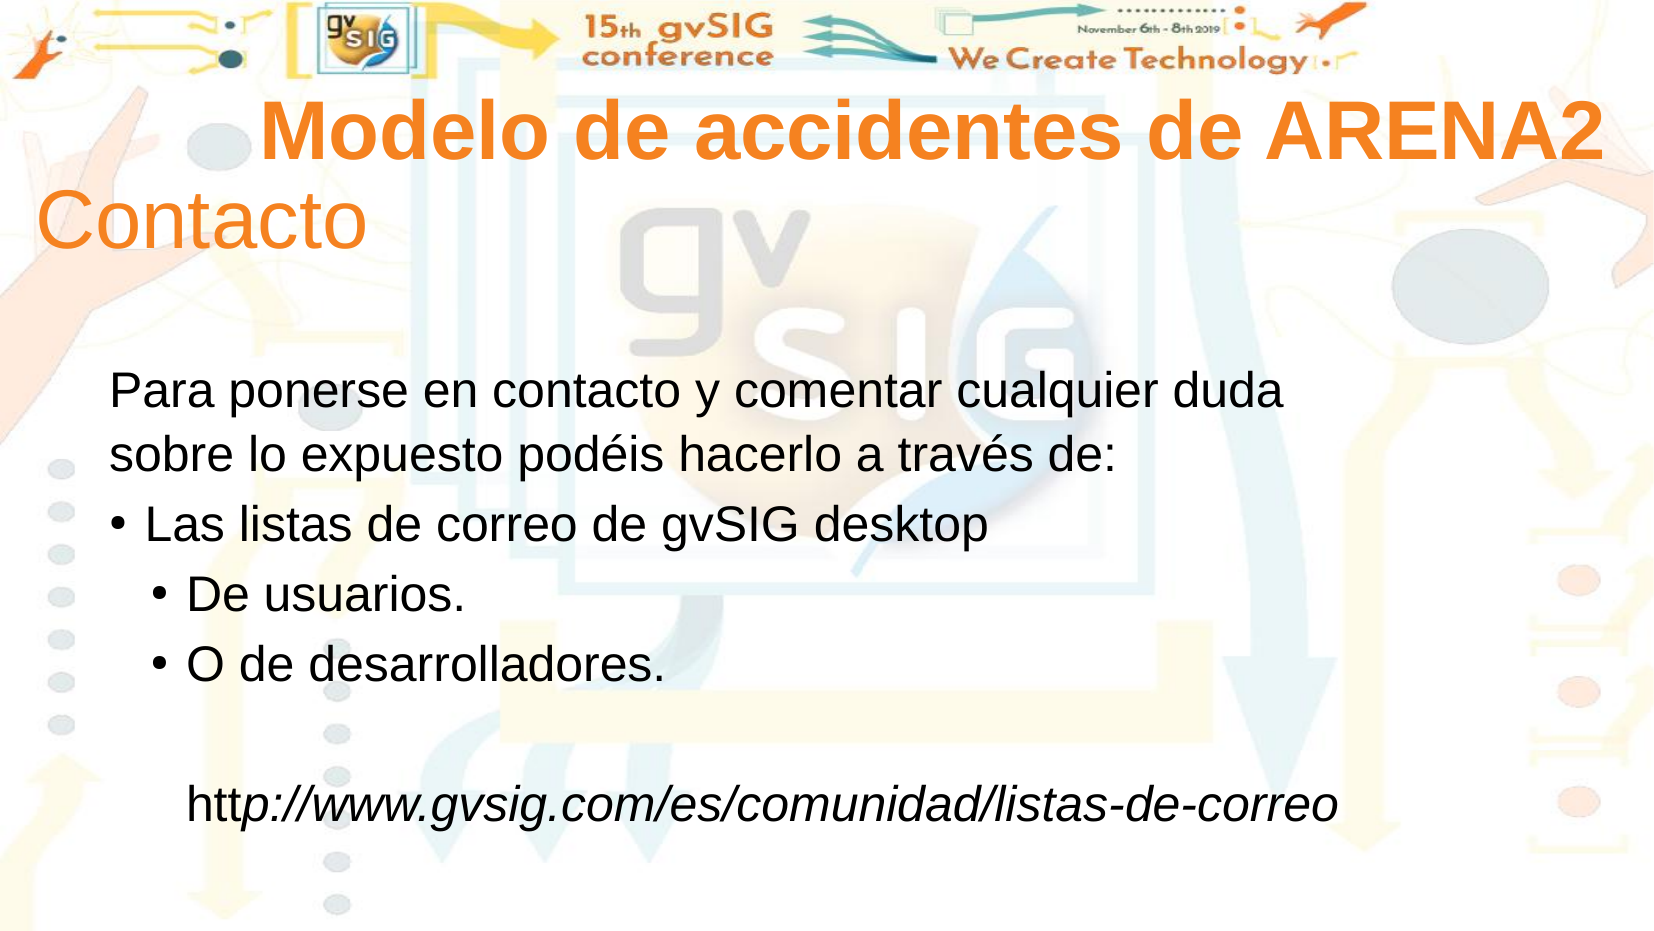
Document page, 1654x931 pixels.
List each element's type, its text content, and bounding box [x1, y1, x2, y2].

text_box Para ponerse en contacto y comentar cualquier duda sobre lo expuesto podéis hacerlo a través de: Las listas de correo de gvSIG desktop De usuarios. O de desarrolladores. http://www.gvsig.com/es/comunidad/listas-de-correo [59, 285, 1394, 840]
picture [0, 0, 1654, 931]
title Modelo de accidentes de ARENA2 [47, 84, 1607, 167]
title Contacto [35, 167, 1616, 272]
